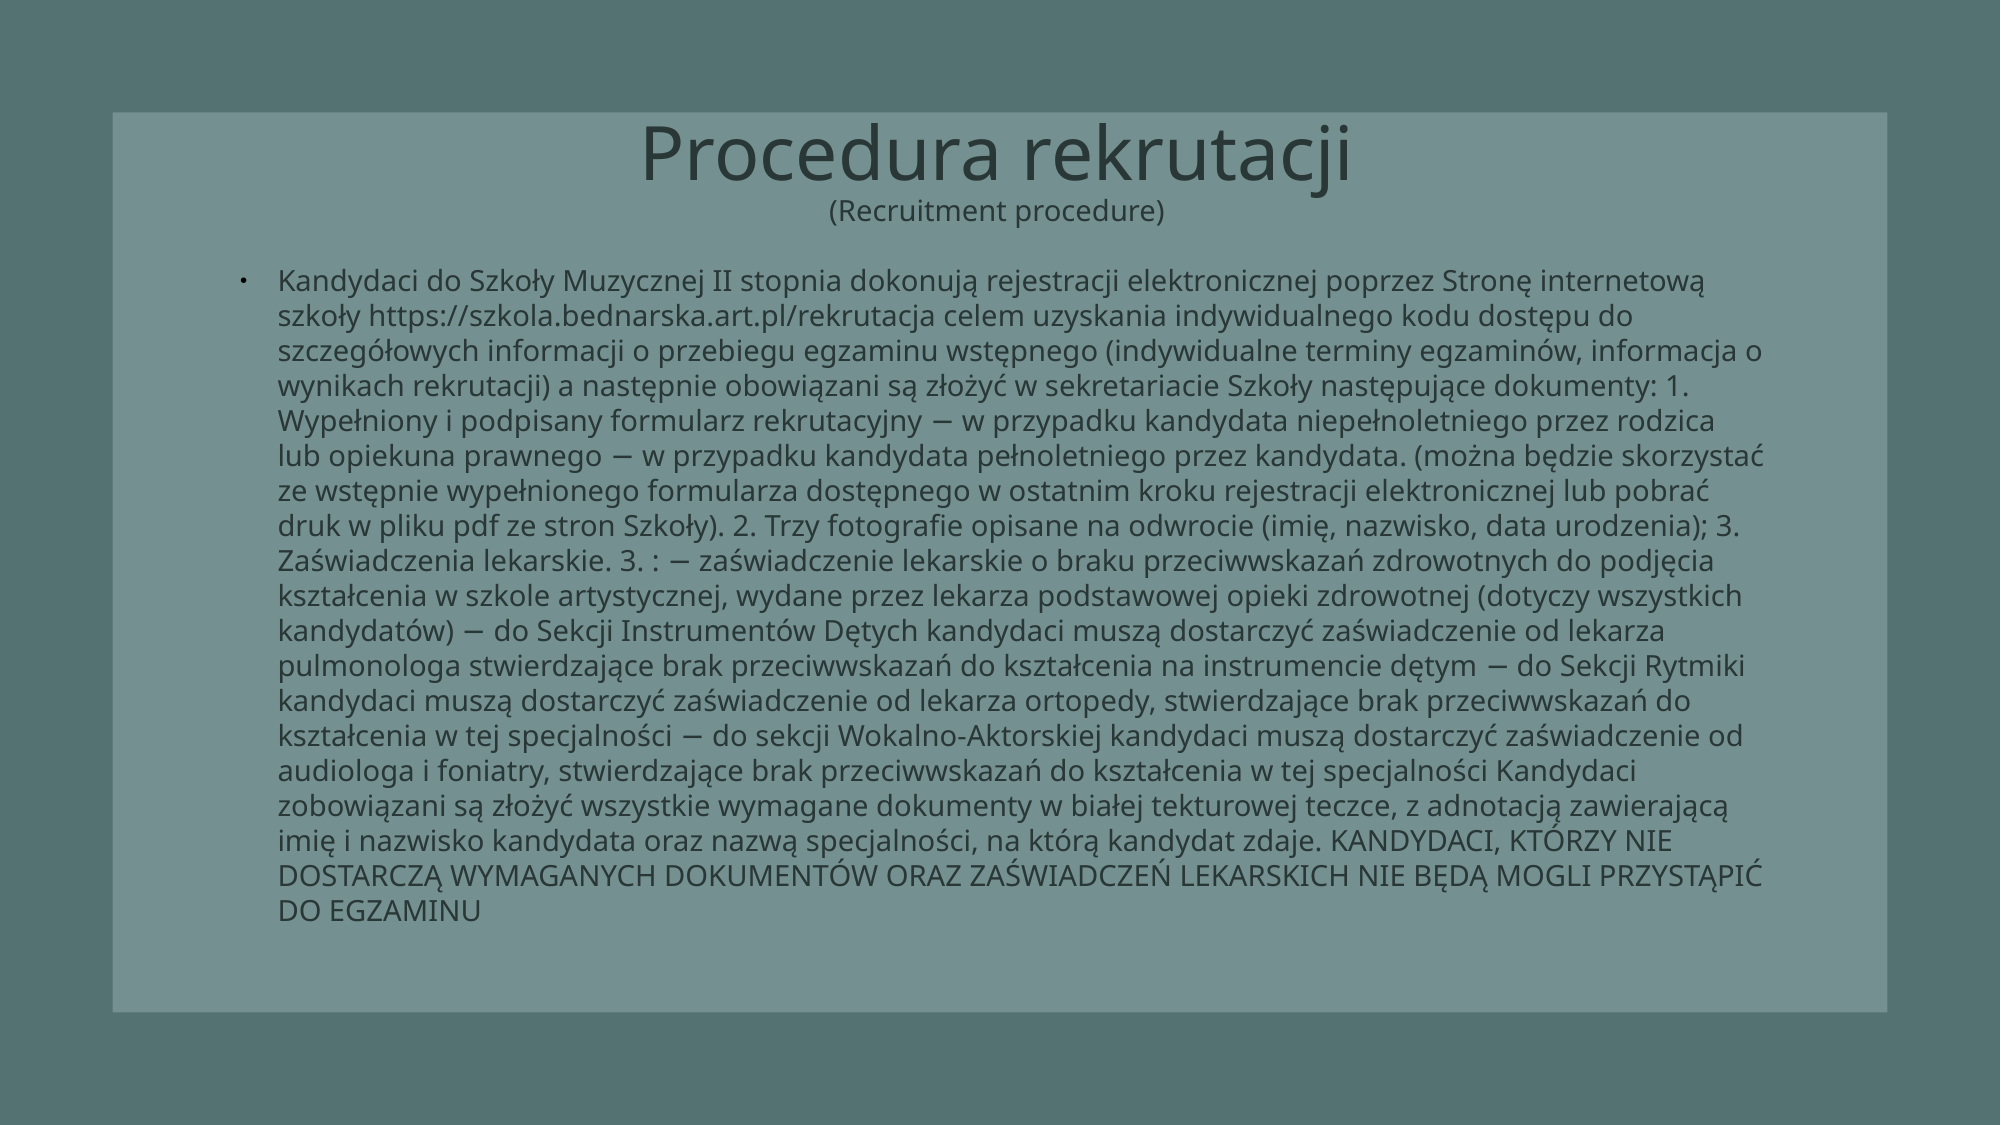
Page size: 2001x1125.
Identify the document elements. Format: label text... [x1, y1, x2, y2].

title Procedura rekrutacji (Recruitment procedure) [218, 69, 1776, 236]
list Kandydaci do Szkoły Muzycznej II stopnia dokonują rejestracji elektronicznej poprzez Stronę internetową szkoły https://szkola.bednarska.art.pl/rekrutacja celem uzyskania indywidualnego kodu dostępu do szczegółowych informacji o przebiegu egzaminu wstępnego (indywidualne terminy egzaminów, informacja o wynikach rekrutacji) a następnie obowiązani są złożyć w sekretariacie Szkoły następujące dokumenty: 1. Wypełniony i podpisany formularz rekrutacyjny − w przypadku kandydata niepełnoletniego przez rodzica lub opiekuna prawnego − w przypadku kandydata pełnoletniego przez kandydata. (można będzie skorzystać ze wstępnie wypełnionego formularza dostępnego w ostatnim kroku rejestracji elektronicznej lub pobrać druk w pliku pdf ze stron Szkoły). 2. Trzy fotografie opisane na odwrocie (imię, nazwisko, data urodzenia); 3. Zaświadczenia lekarskie. 3. : − zaświadczenie lekarskie o braku przeciwwskazań zdrowotnych do podjęcia kształcenia w szkole artystycznej, wydane przez lekarza podstawowej opieki zdrowotnej (dotyczy wszystkich kandydatów) − do Sekcji Instrumentów Dętych kandydaci muszą dostarczyć zaświadczenie od lekarza pulmonologa stwierdzające brak przeciwwskazań do kształcenia na instrumencie dętym − do Sekcji Rytmiki kandydaci muszą dostarczyć zaświadczenie od lekarza ortopedy, stwierdzające brak przeciwwskazań do kształcenia w tej specjalności − do sekcji Wokalno-Aktorskiej kandydaci muszą dostarczyć zaświadczenie od audiologa i foniatry, stwierdzające brak przeciwwskazań do kształcenia w tej specjalności Kandydaci zobowiązani są złożyć wszystkie wymagane dokumenty w białej tekturowej teczce, z adnotacją zawierającą imię i nazwisko kandydata oraz nazwą specjalności, na którą kandydat zdaje. KANDYDACI, KTÓRZY NIE DOSTARCZĄ WYMAGANYCH DOKUMENTÓW ORAZ ZAŚWIADCZEŃ LEKARSKICH NIE BĘDĄ MOGLI PRZYSTĄPIĆ DO EGZAMINU [225, 255, 1782, 836]
text_box [0, 0, 2000, 1125]
